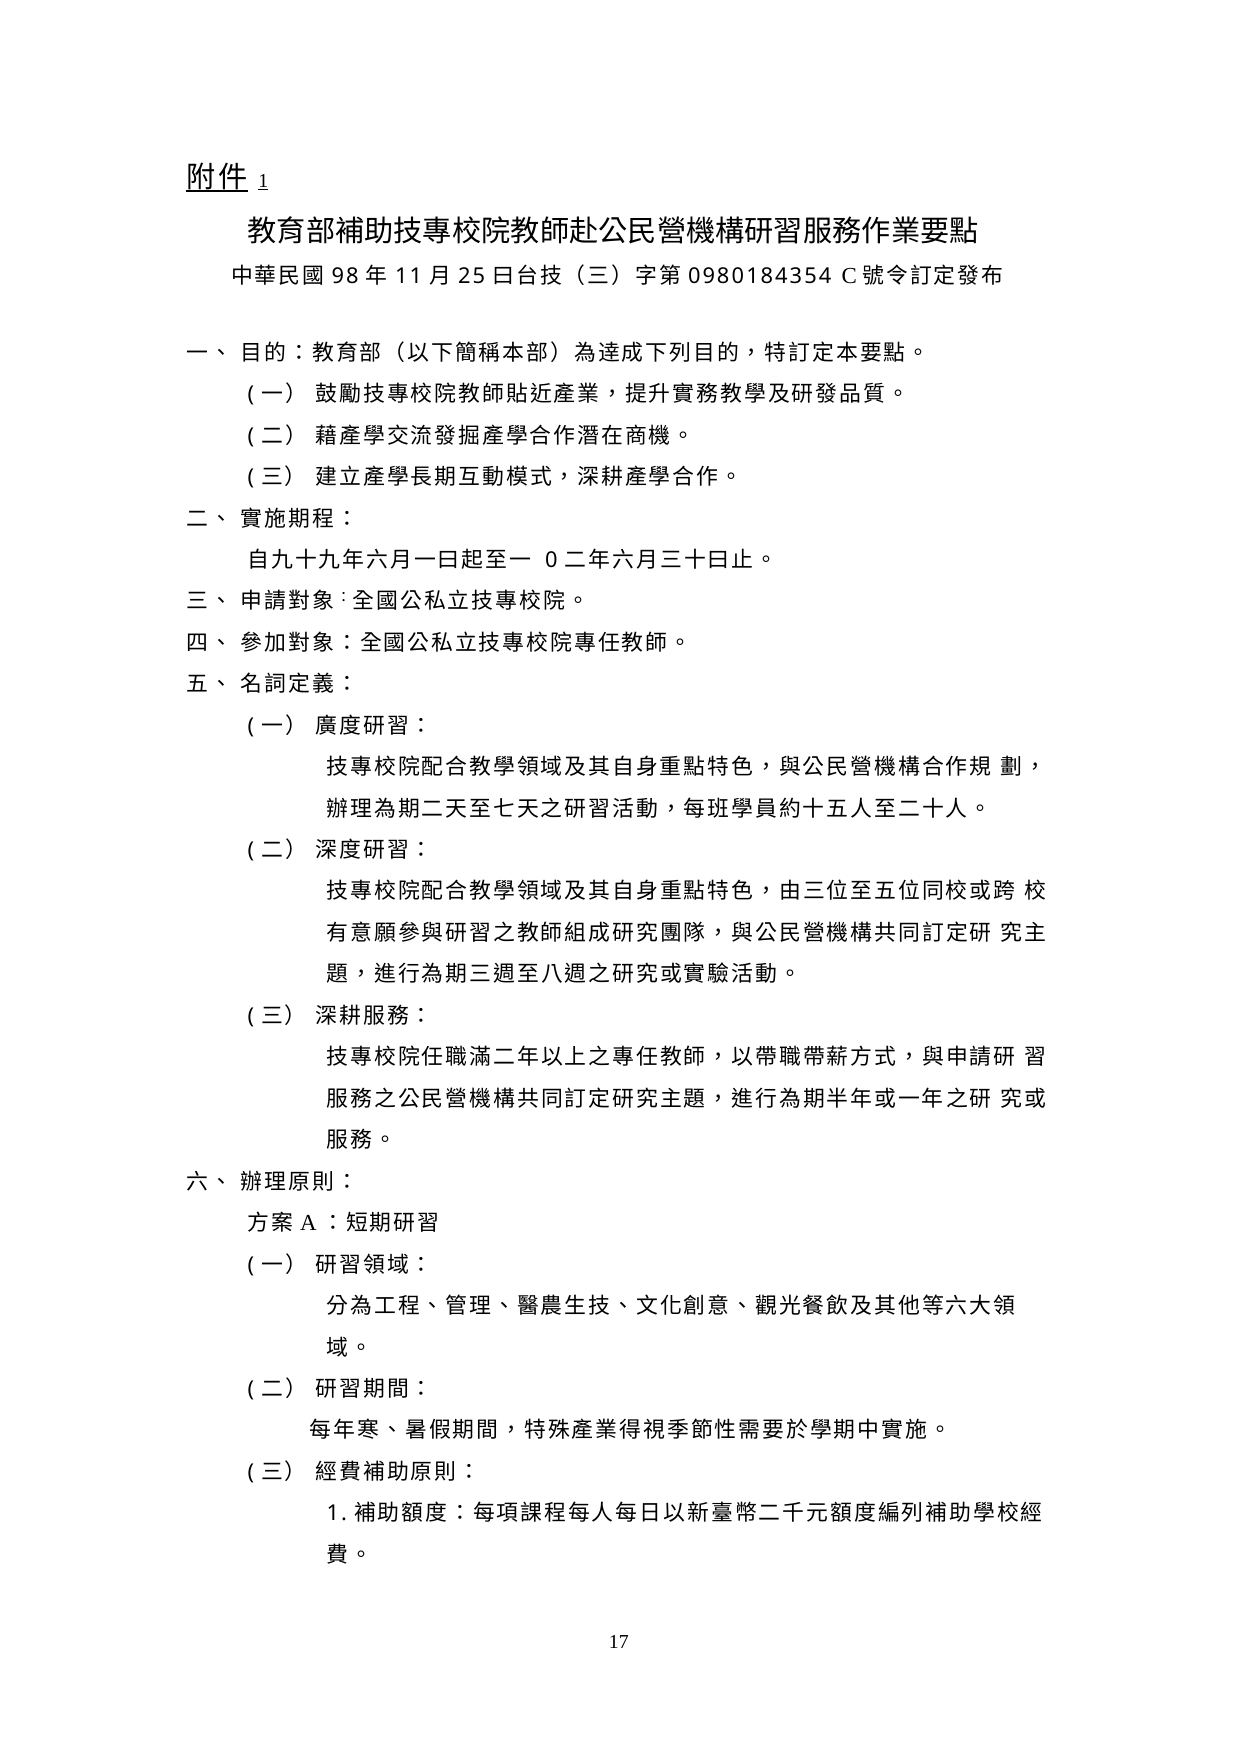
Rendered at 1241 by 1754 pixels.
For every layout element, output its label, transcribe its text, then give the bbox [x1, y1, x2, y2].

text_box 教育部補助技專校院教師赴公民營機構研習服務作業要點 中華民國98年11月25曰台技（三）字第0980184354 C號令訂定發布 一、 目的：教育部（以下簡稱本部）為逹成下列目的，特訂定本要點。 (一） 鼓勵技專校院教師貼近產業，提升實務教學及研發品質。 (二） 藉產學交流發掘產學合作潛在商機。 (三） 建立產學長期互動模式，深耕產學合作。 二、 實施期程： 自九十九年六月一曰起至一 0二年六月三十曰止。 三、 申請對象：全國公私立技專校院。 四、 參加對象：全國公私立技專校院專任教師。 五、 名詞定義： (一） 廣度研習： 技專校院配合教學領域及其自身重點特色，與公民營機構合作規 劃，辦理為期二天至七天之研習活動，每班學員約十五人至二十人。 (二） 深度研習： 技專校院配合教學領域及其自身重點特色，由三位至五位同校或跨 校有意願參與研習之教師組成研究團隊，與公民營機構共同訂定研 究主題，進行為期三週至八週之研究或實驗活動。 (三） 深耕服務： 技專校院任職滿二年以上之專任教師，以帶職帶薪方式，與申請研 習服務之公民營機構共同訂定研究主題，進行為期半年或一年之研 究或服務。 六、 辦理原則： 方案A：短期研習 (一） 研習領域： 分為工程、管理、醫農生技、文化創意、觀光餐飲及其他等六大領 域。 (二） 研習期間： 每年寒、暑假期間，特殊產業得視季節性需要於學期中實施。 (三） 經費補助原則： 1.補助額度：每項課程每人每日以新臺幣二千元額度編列補助學校經 費。 [186, 212, 1055, 1577]
text_box 17 [609, 1629, 633, 1649]
text_box 附件1 [186, 158, 1055, 194]
